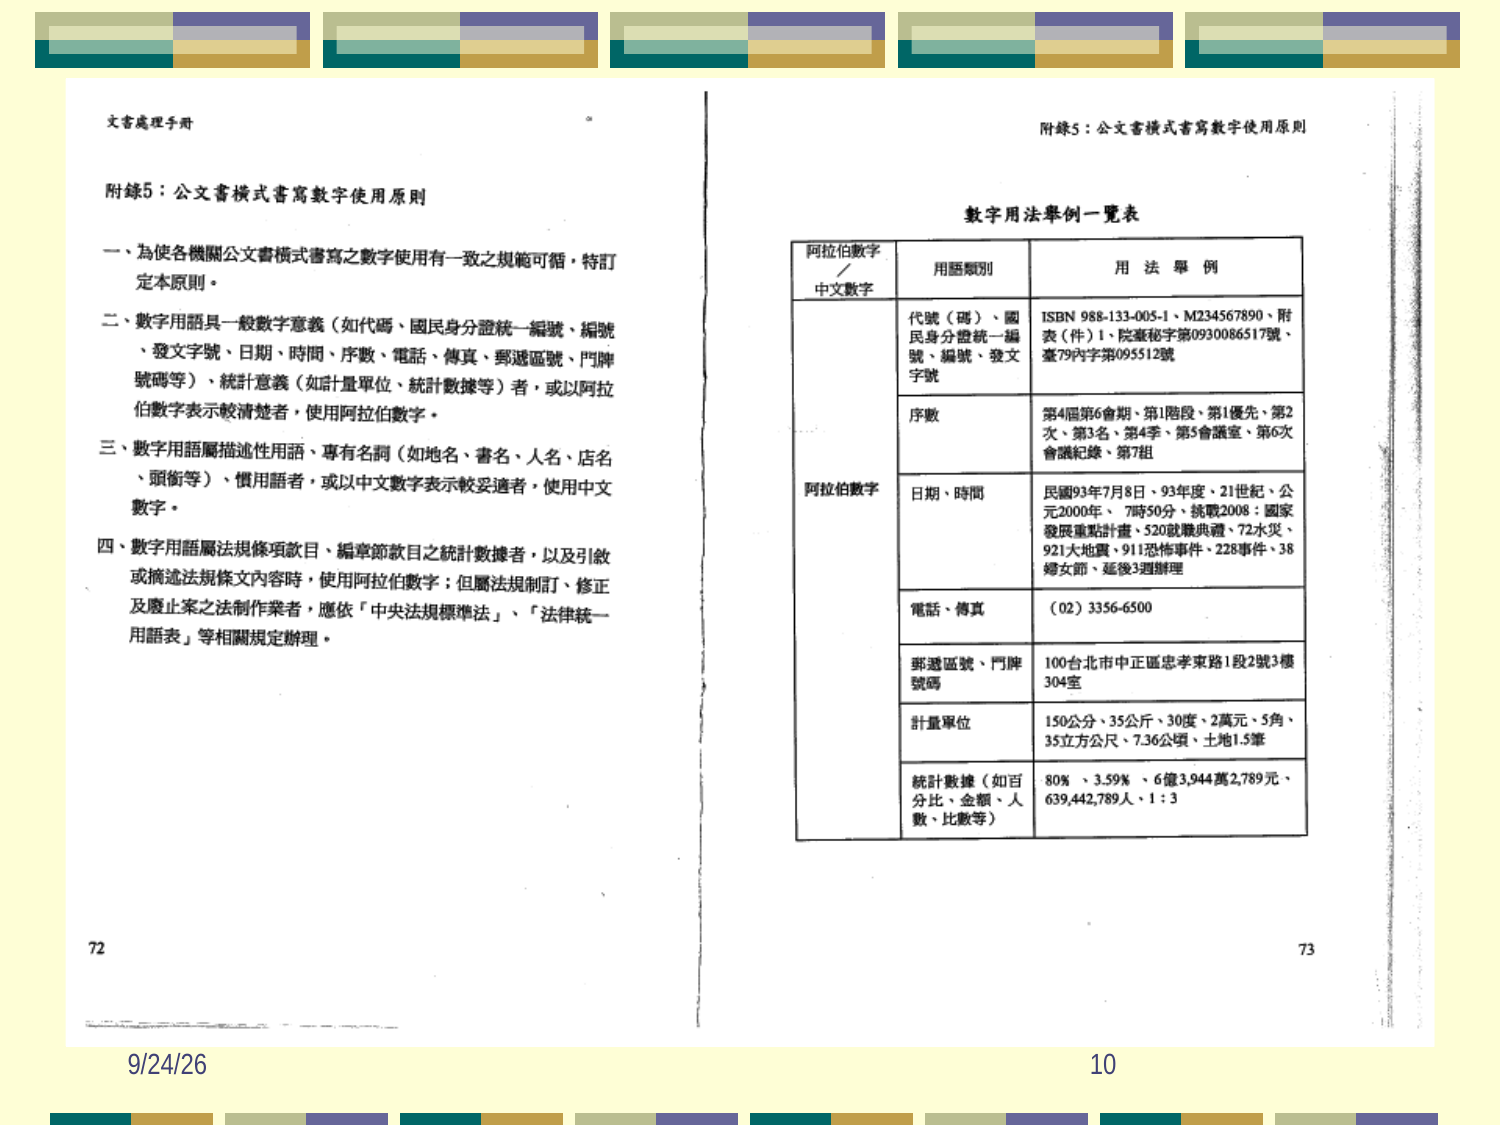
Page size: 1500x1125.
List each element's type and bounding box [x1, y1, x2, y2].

text_box [1012, 50, 1463, 150]
chart [65, 78, 1435, 1047]
text_box [112, 1047, 426, 1088]
text_box [1074, 1047, 1388, 1088]
